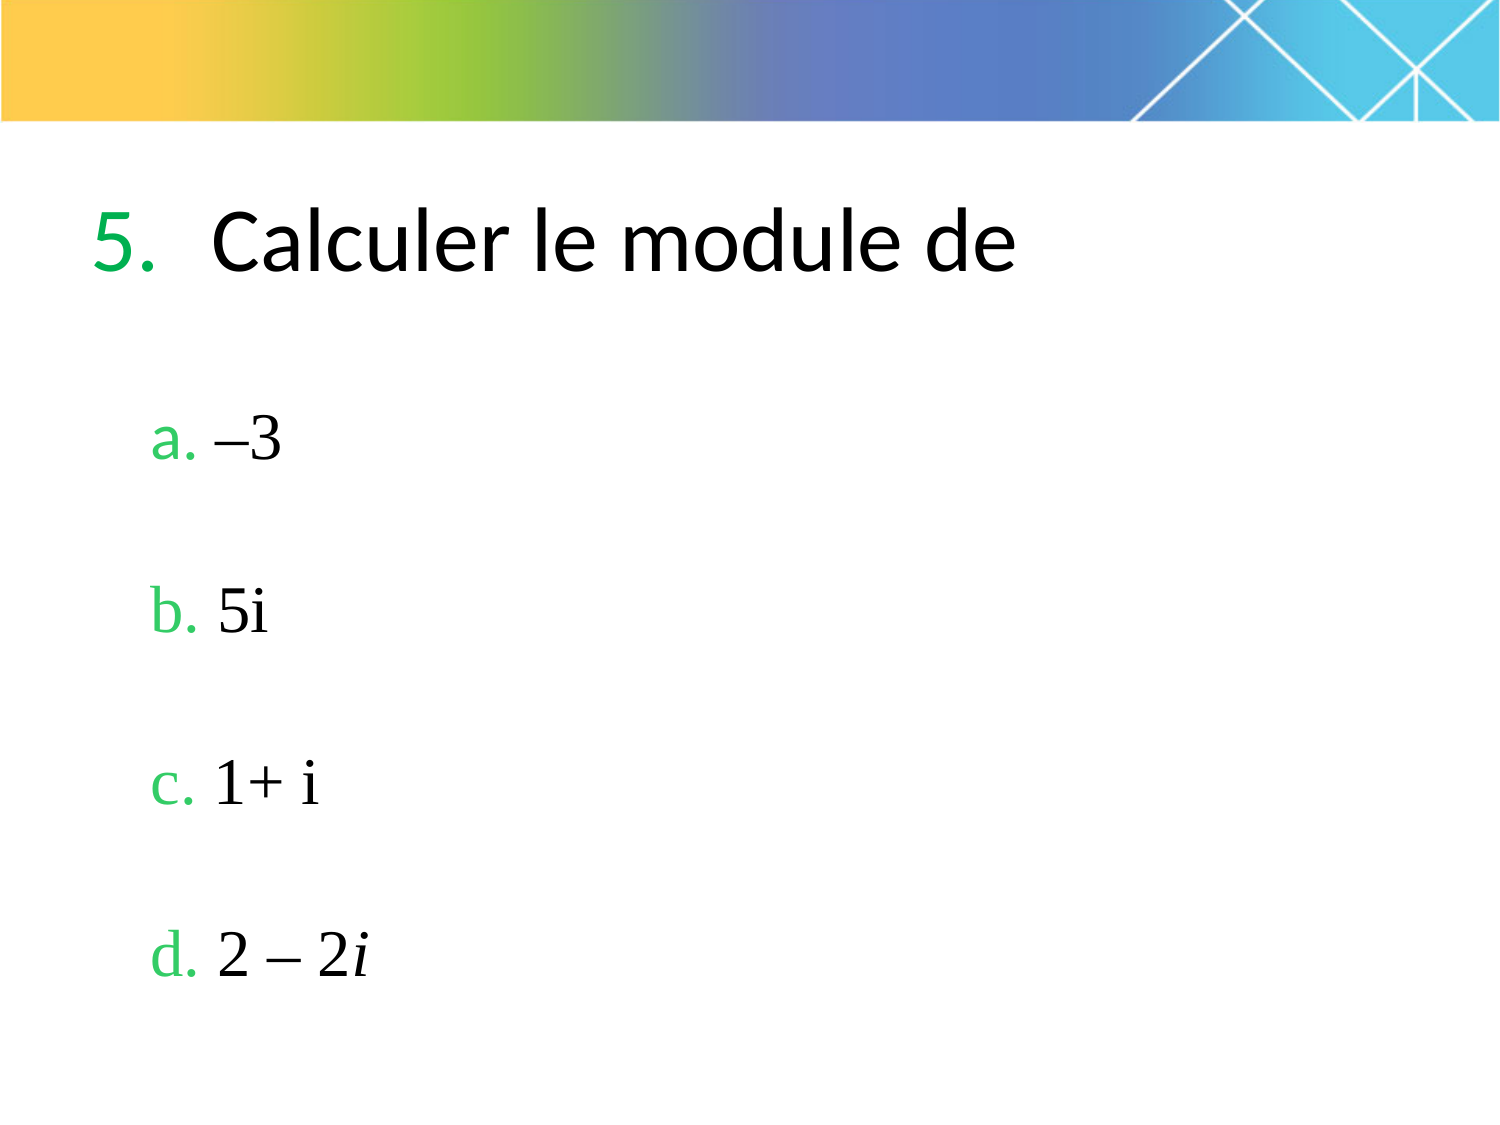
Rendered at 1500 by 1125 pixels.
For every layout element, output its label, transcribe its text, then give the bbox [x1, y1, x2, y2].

picture [0, 0, 1500, 123]
text_box a. –3 b. 5i c. 1+ i d. 2 – 2i [135, 385, 821, 998]
title Calculer le module de [75, 163, 1426, 305]
